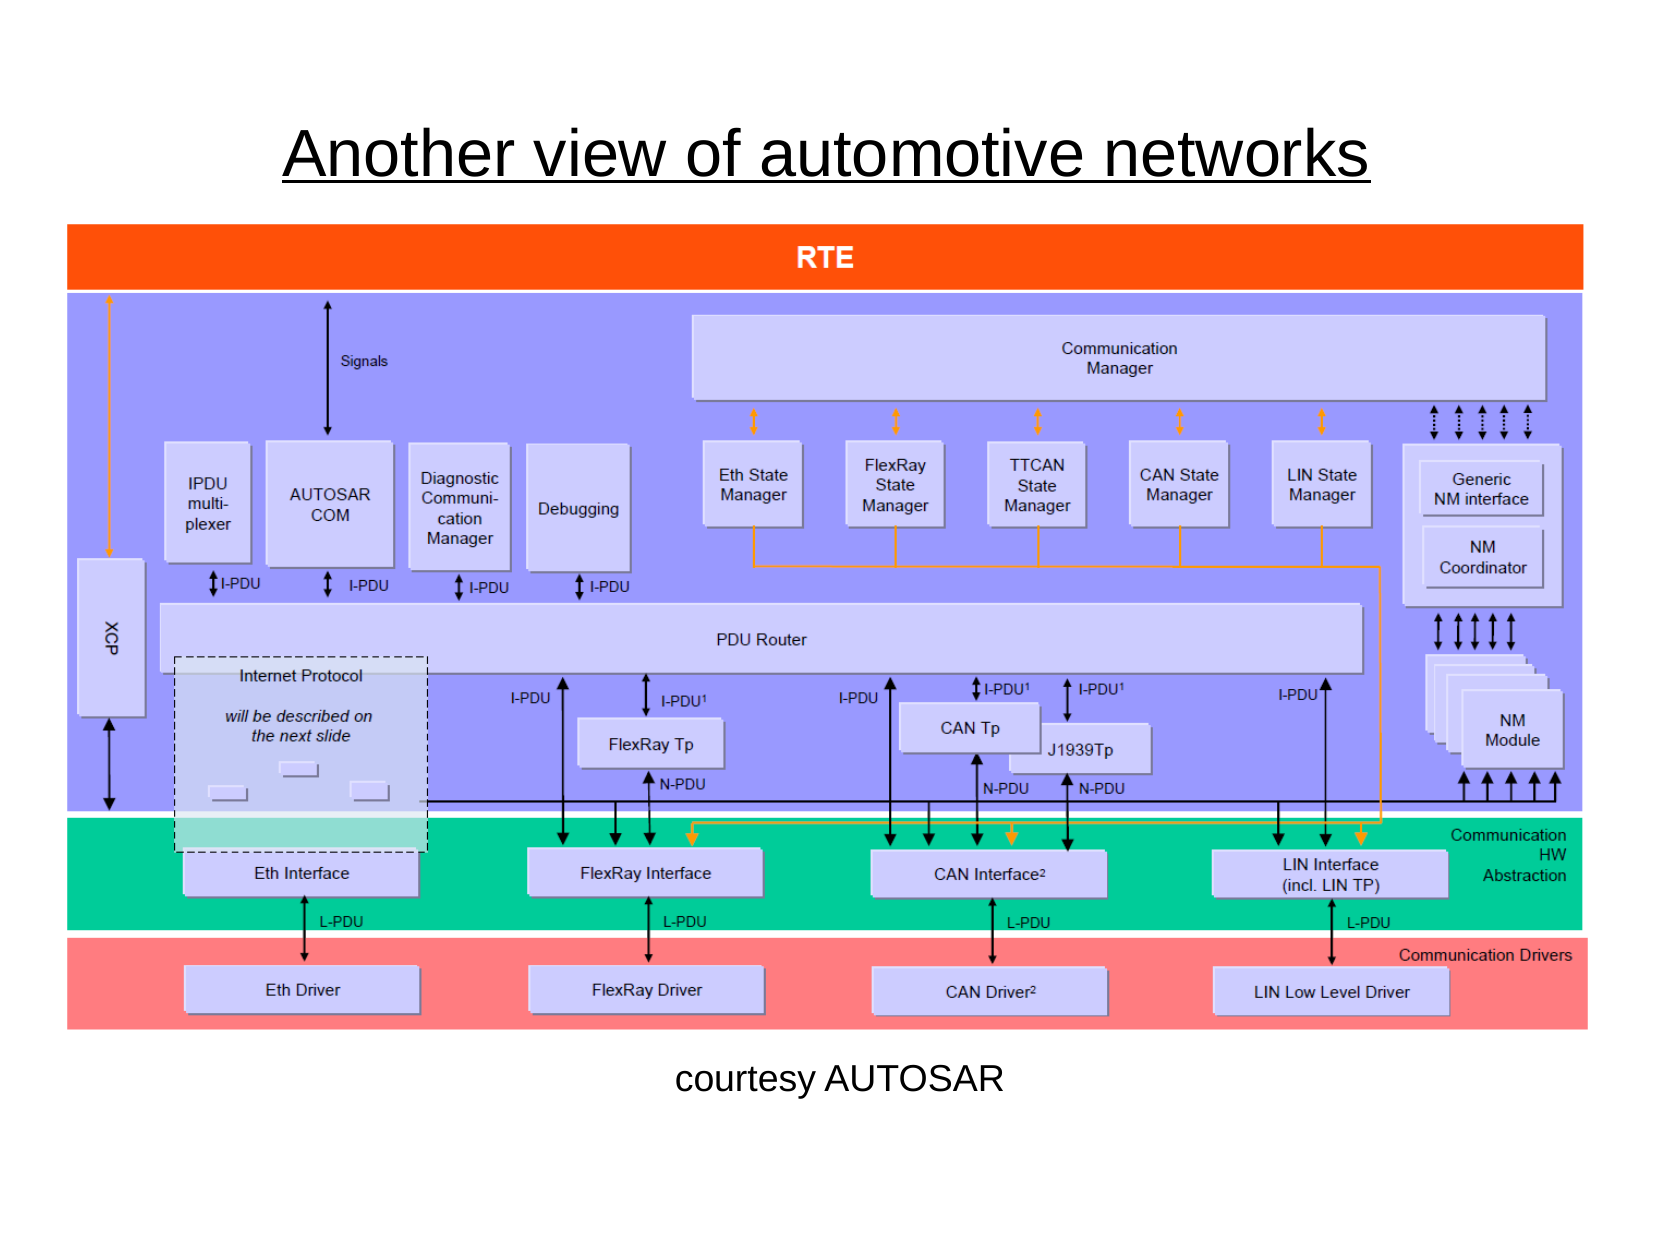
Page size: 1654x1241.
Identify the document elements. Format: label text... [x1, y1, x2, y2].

title Another view of automotive networks [82, 49, 1571, 257]
text_box courtesy AUTOSAR [660, 1050, 1020, 1107]
picture [52, 209, 1602, 1036]
